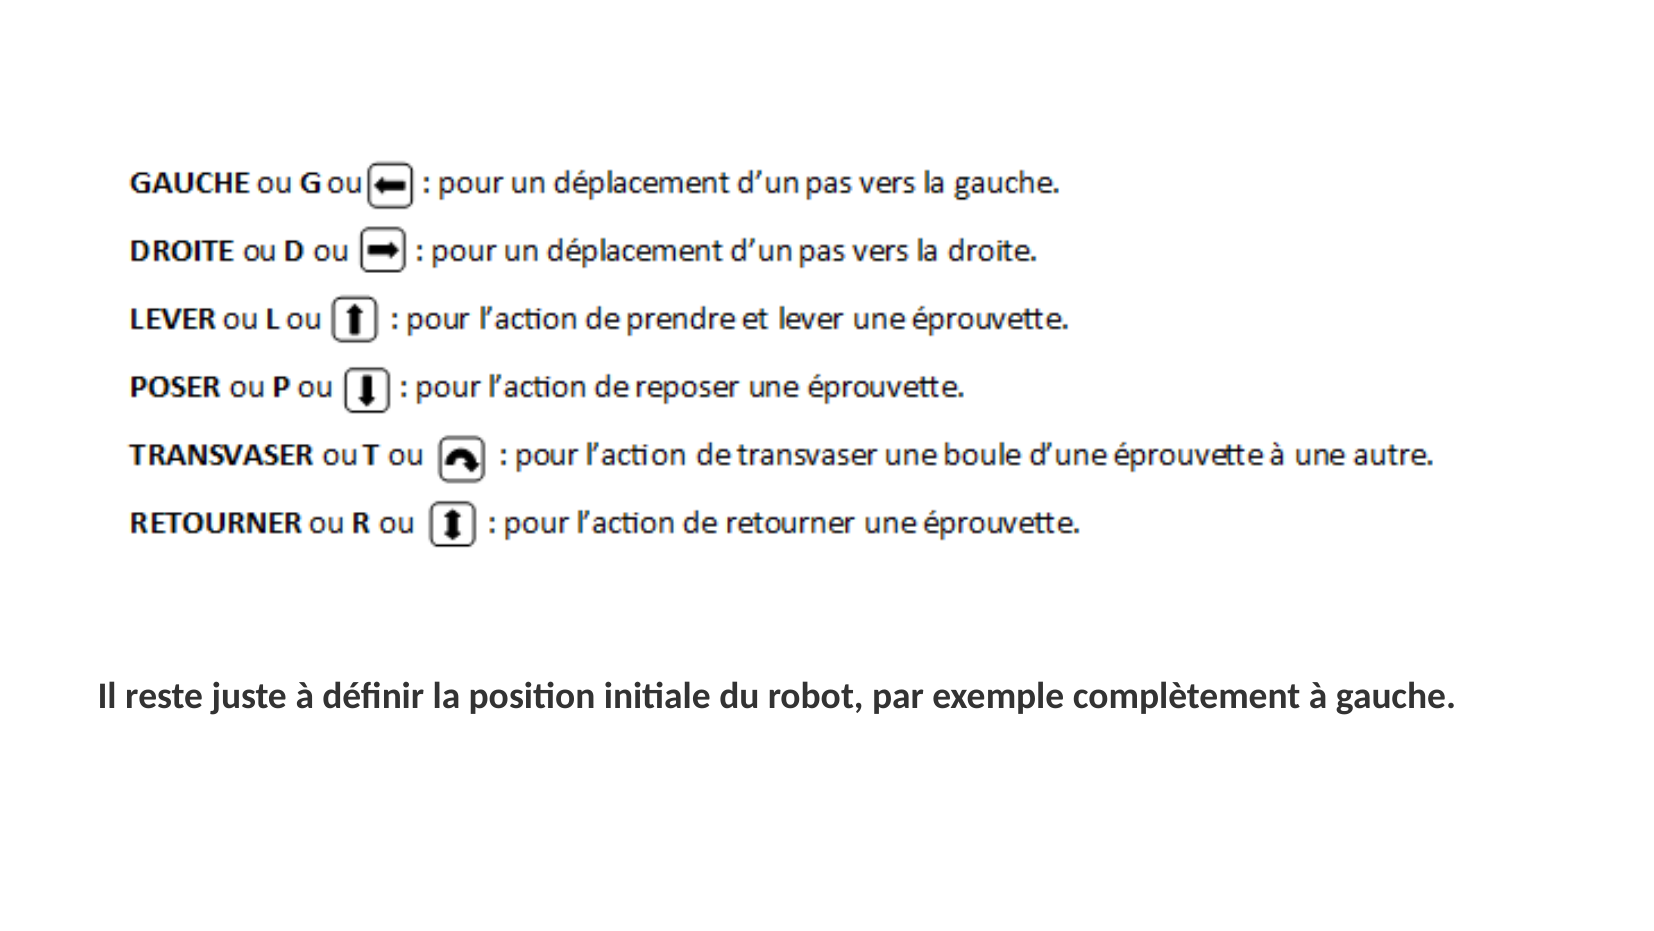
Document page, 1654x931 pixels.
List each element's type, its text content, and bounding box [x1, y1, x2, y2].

picture [87, 130, 1501, 579]
text_box Il reste juste à définir la position initiale du robot, par exemple complètement à gauche. [82, 673, 1571, 733]
